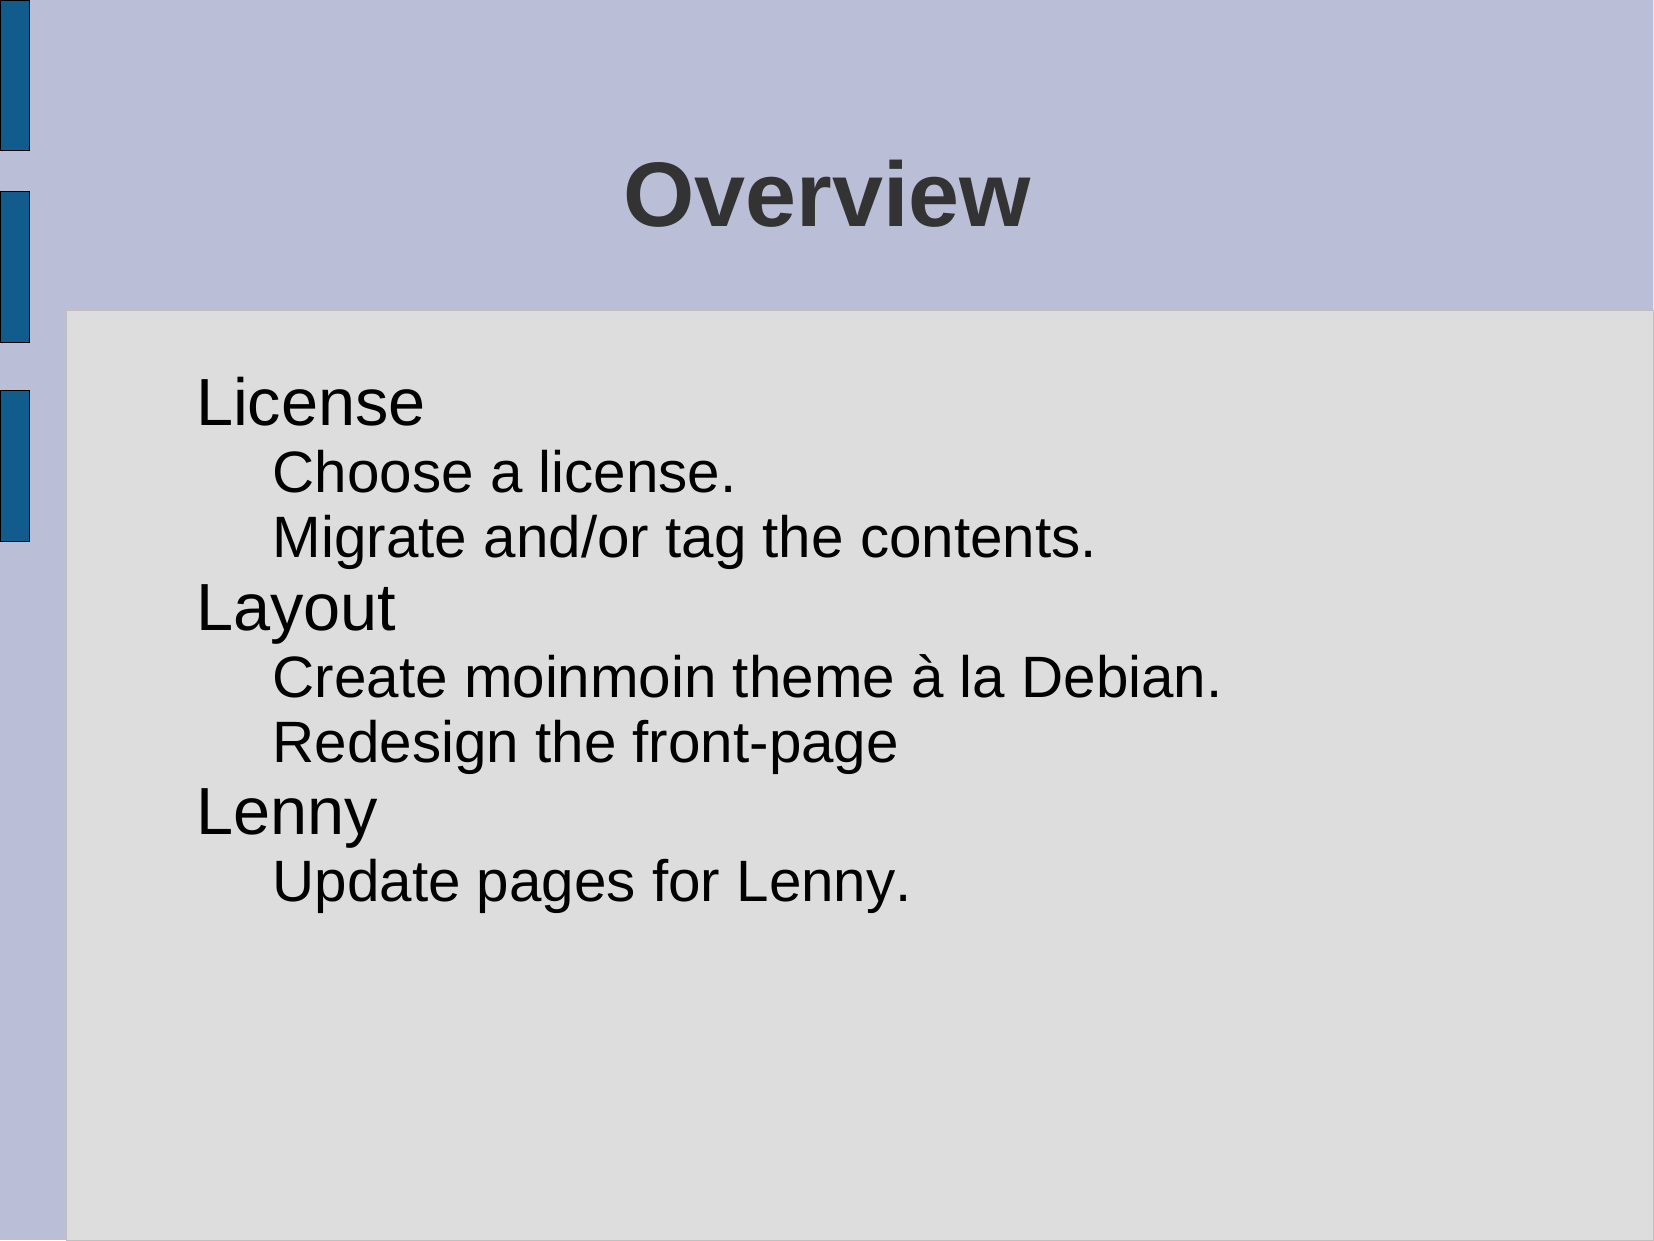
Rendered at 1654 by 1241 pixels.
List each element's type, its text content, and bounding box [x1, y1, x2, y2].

title Overview [121, 91, 1534, 299]
list License Choose a license. Migrate and/or tag the contents. Layout Create moinmoin theme à la Debian. Redesign the front-page Lenny Update pages for Lenny. [178, 364, 1570, 1147]
